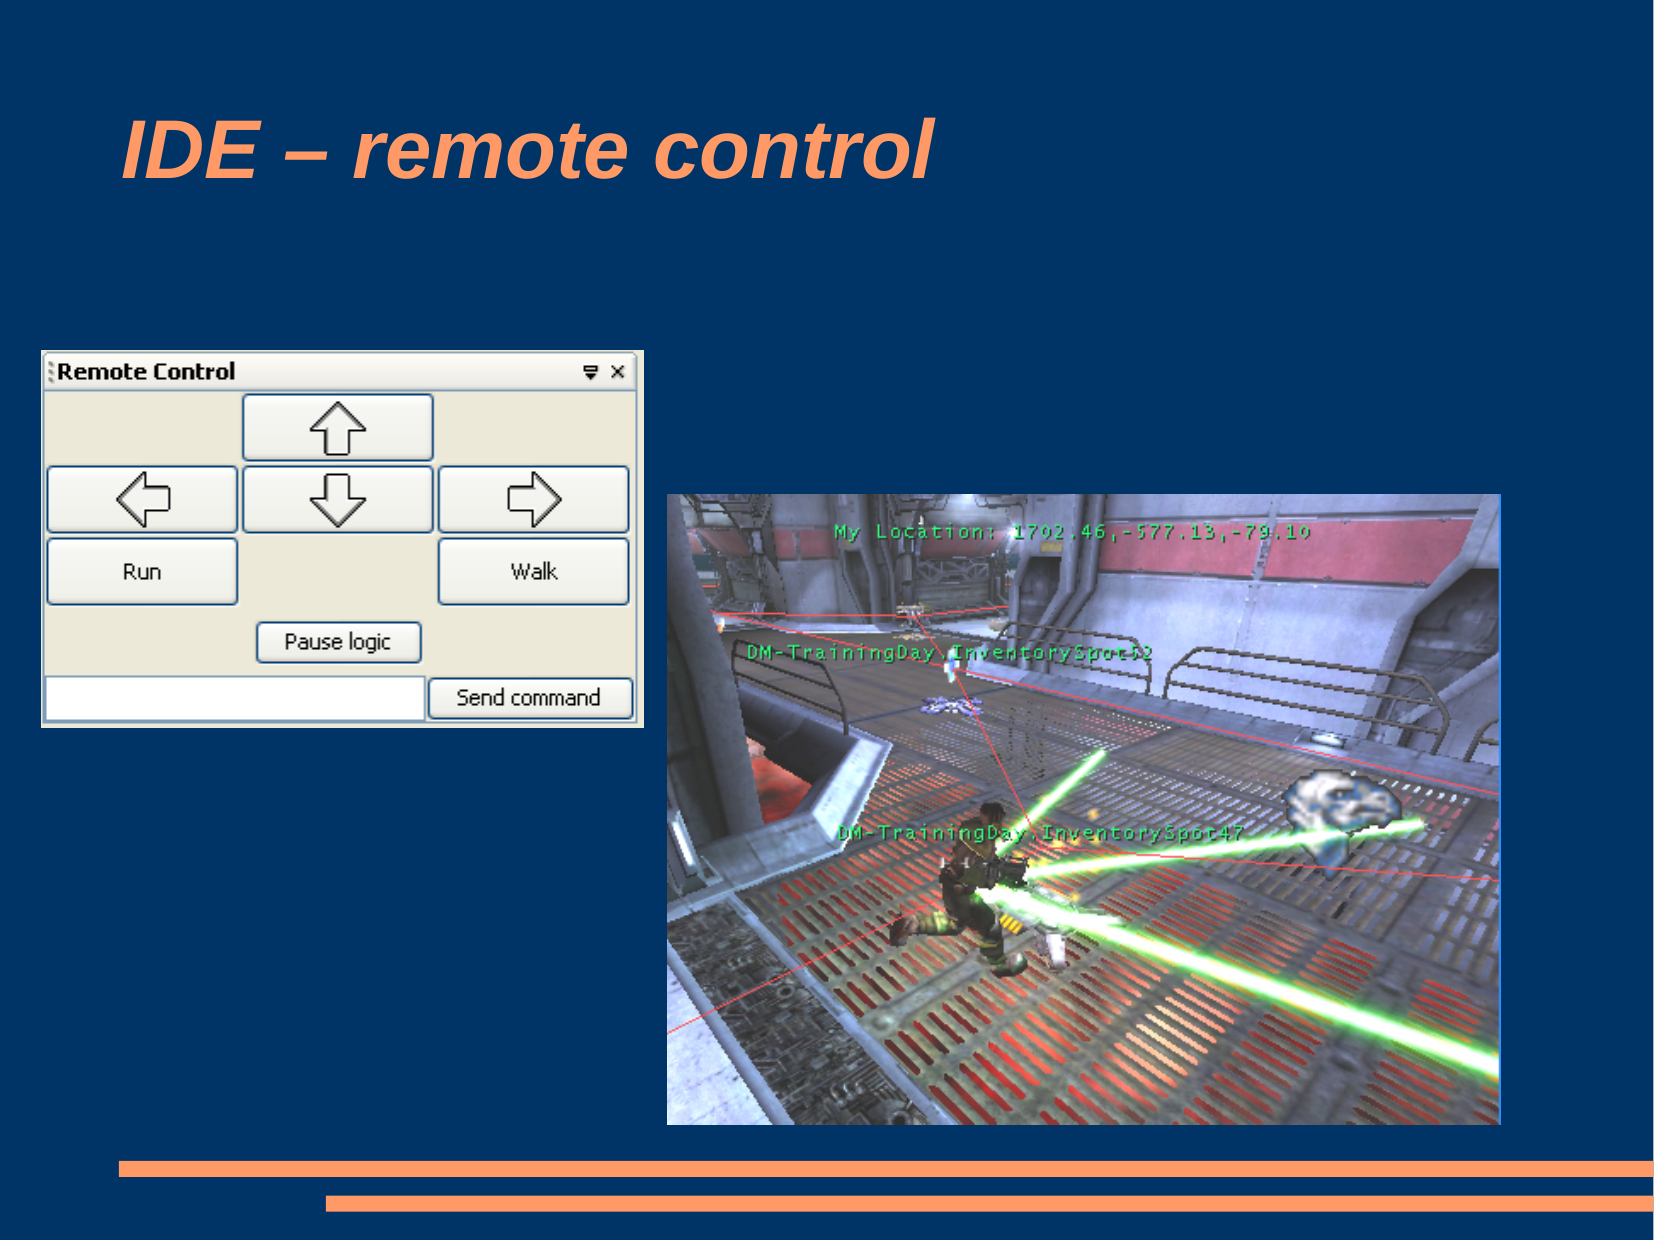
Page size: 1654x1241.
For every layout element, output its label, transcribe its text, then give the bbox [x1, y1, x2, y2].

picture [667, 494, 1501, 1126]
picture [41, 350, 644, 728]
title IDE – remote control [121, 53, 1534, 247]
